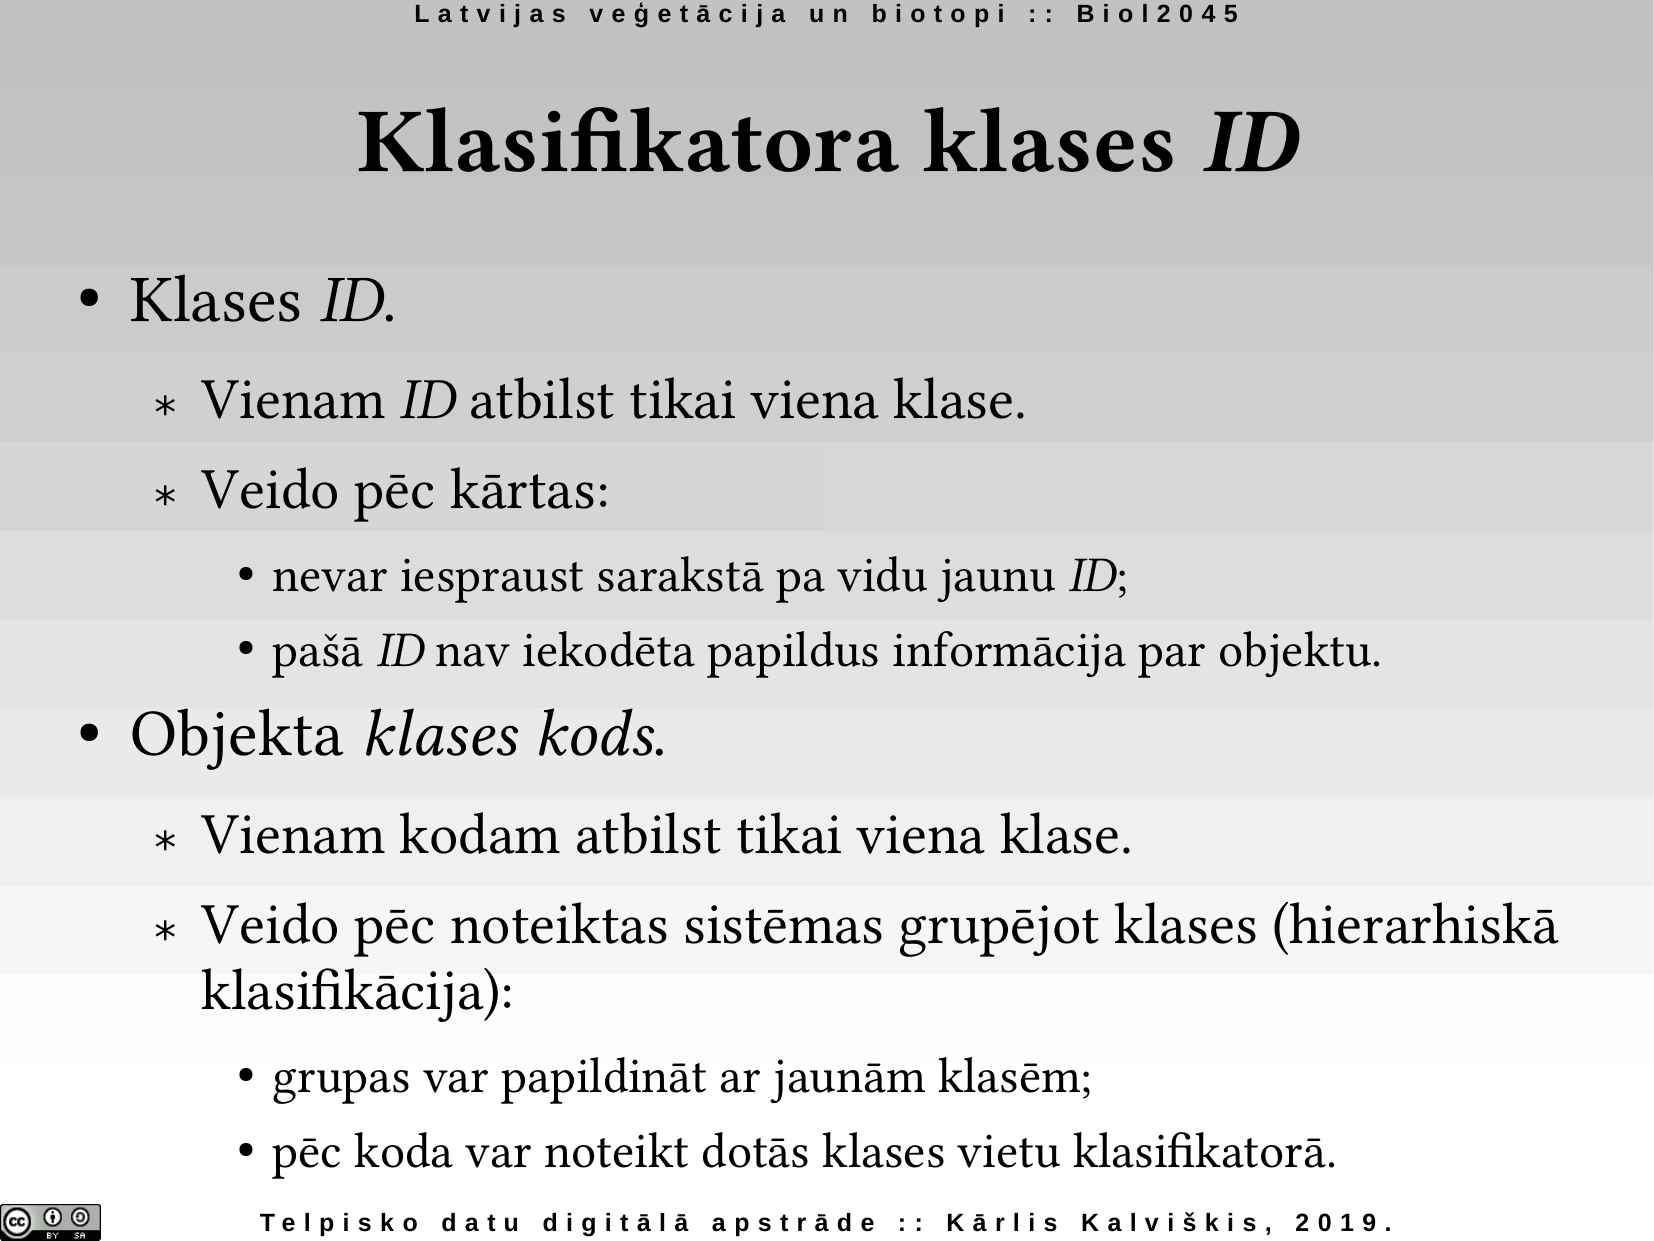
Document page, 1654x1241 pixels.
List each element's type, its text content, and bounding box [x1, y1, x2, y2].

picture [0, 0, 1654, 1241]
list Klases ID. Vienam ID atbilst tikai viena klase. Veido pēc kārtas: nevar iespraust sarakstā pa vidu jaunu ID; pašā ID nav iekodēta papildus informācija par objektu. Objekta klases kods. Vienam kodam atbilst tikai viena klase. Veido pēc noteiktas sistēmas grupējot klases (hierarhiskā klasifikācija): grupas var papildināt ar jaunām klasēm; pēc koda var noteikt dotās klases vietu klasifikatorā. [59, 261, 1596, 1178]
title Klasifikatora klases ID [59, 37, 1596, 246]
